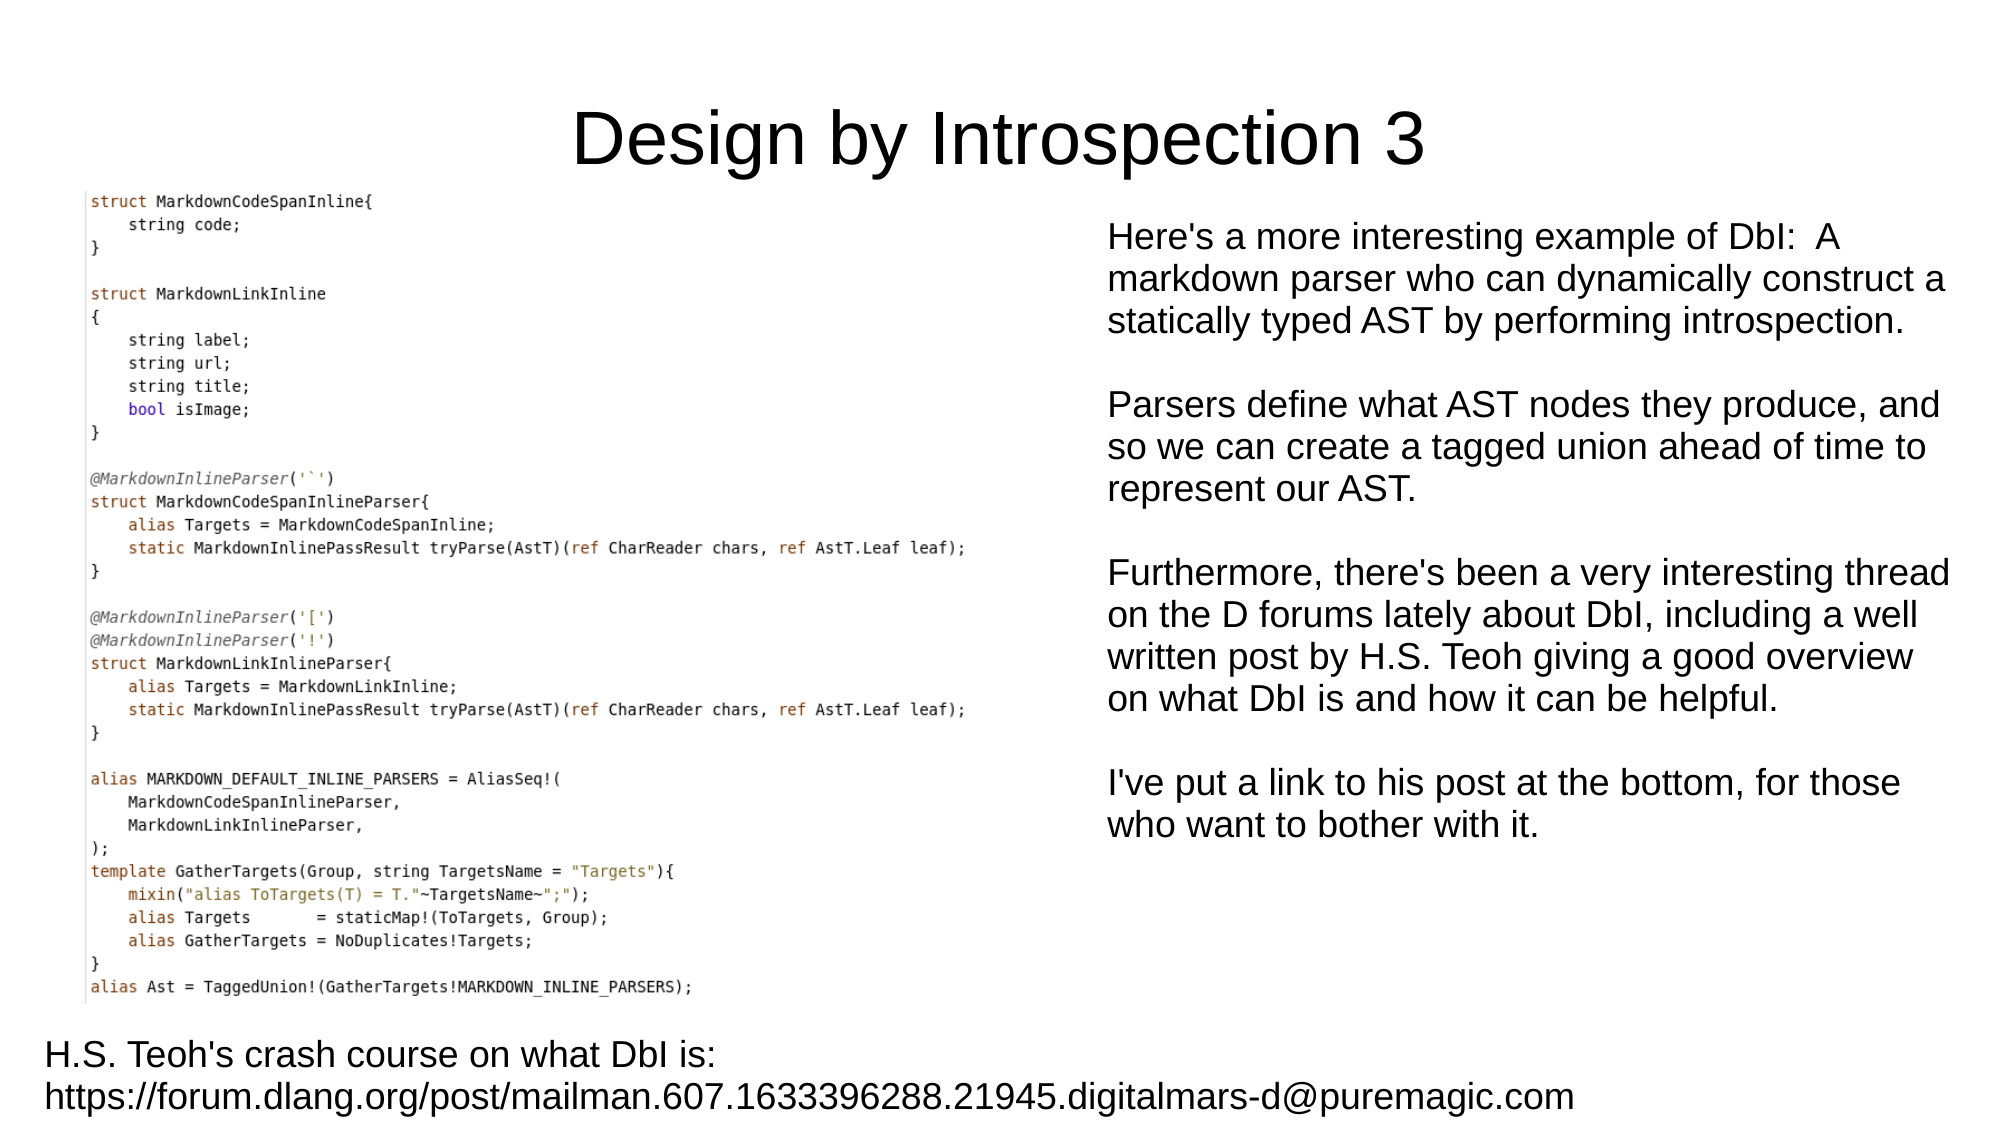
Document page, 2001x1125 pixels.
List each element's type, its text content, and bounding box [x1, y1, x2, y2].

picture [84, 191, 975, 1004]
text_box Here's a more interesting example of DbI: A markdown parser who can dynamically construct a statically typed AST by performing introspection. Parsers define what AST nodes they produce, and so we can create a tagged union ahead of time to represent our AST. Furthermore, there's been a very interesting thread on the D forums lately about DbI, including a well written post by H.S. Teoh giving a good overview on what DbI is and how it can be helpful. I've put a link to his post at the bottom, for those who want to bother with it. [1092, 208, 1979, 1125]
text_box H.S. Teoh's crash course on what DbI is: https://forum.dlang.org/post/mailman.607.1633396288.21945.digitalmars-d@puremagic.com [29, 1026, 1092, 1125]
title Design by Introspection 3 [99, 44, 1900, 233]
